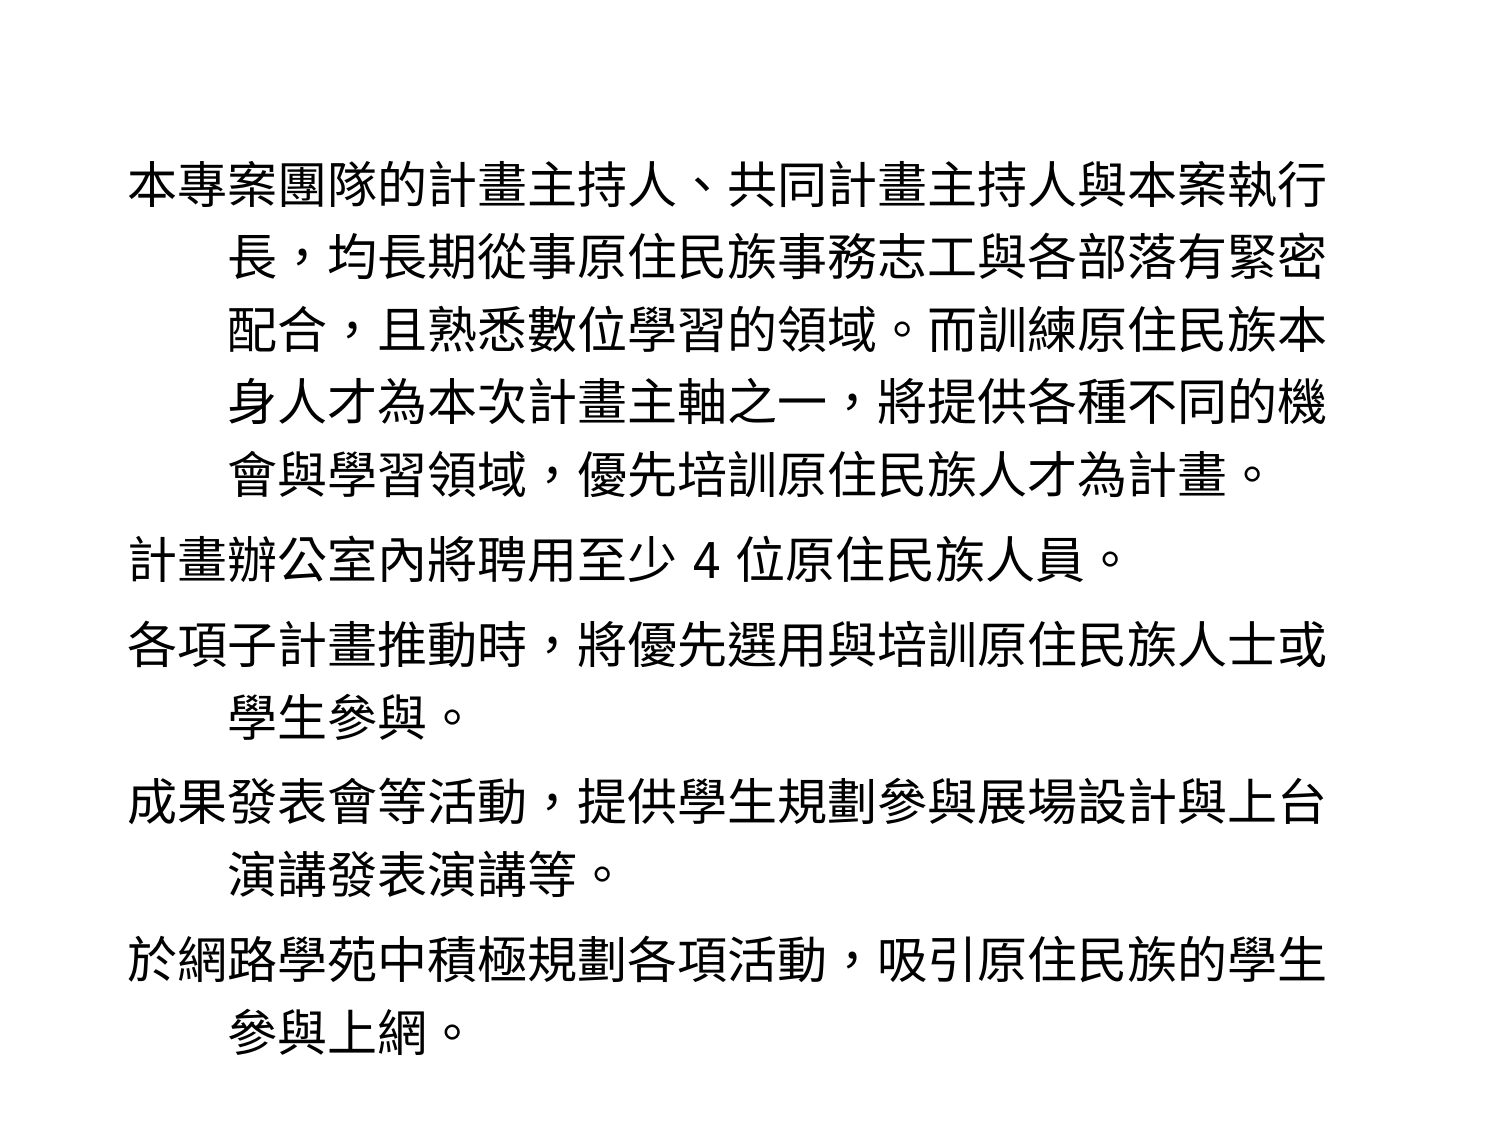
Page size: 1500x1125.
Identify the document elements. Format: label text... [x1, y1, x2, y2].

text_box 本專案團隊的計畫主持人、共同計畫主持人與本案執行長，均長期從事原住民族事務志工與各部落有緊密配合，且熟悉數位學習的領域。而訓練原住民族本身人才為本次計畫主軸之一，將提供各種不同的機會與學習領域，優先培訓原住民族人才為計畫。 計畫辦公室內將聘用至少4位原住民族人員。 各項子計畫推動時，將優先選用與培訓原住民族人士或學生參與。 成果發表會等活動，提供學生規劃參與展場設計與上台演講發表演講等。 於網路學苑中積極規劃各項活動，吸引原住民族的學生參與上網。 [112, 137, 1388, 813]
